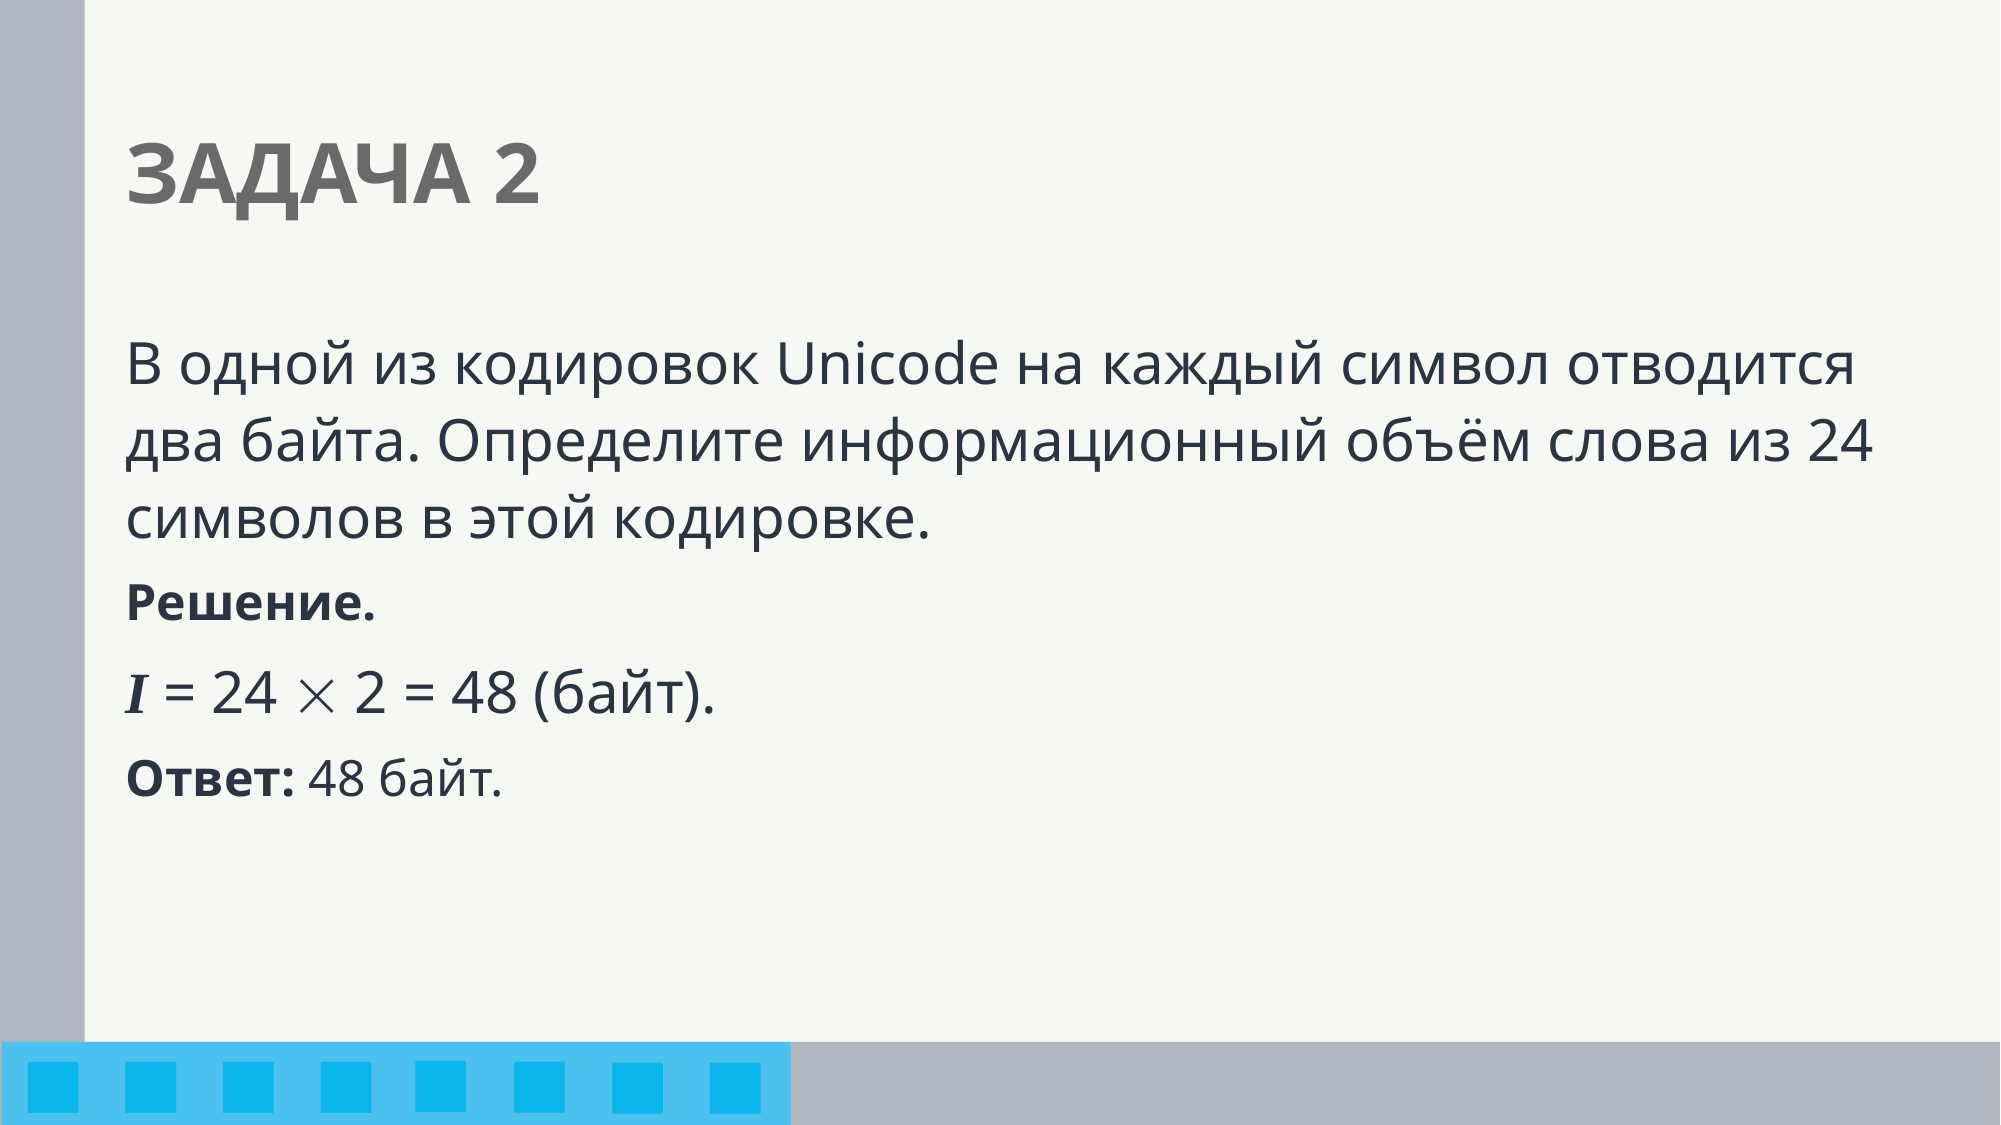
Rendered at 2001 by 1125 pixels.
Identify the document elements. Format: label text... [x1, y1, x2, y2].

title ЗАДАЧА 2 [110, 67, 1892, 286]
list В одной из кодировок Unicode на каждый символ отводится два байта. Определите информационный объём слова из 24 символов в этой кодировке. Решение. I = 24  2 = 48 (байт). Ответ: 48 байт. [110, 311, 1892, 1058]
